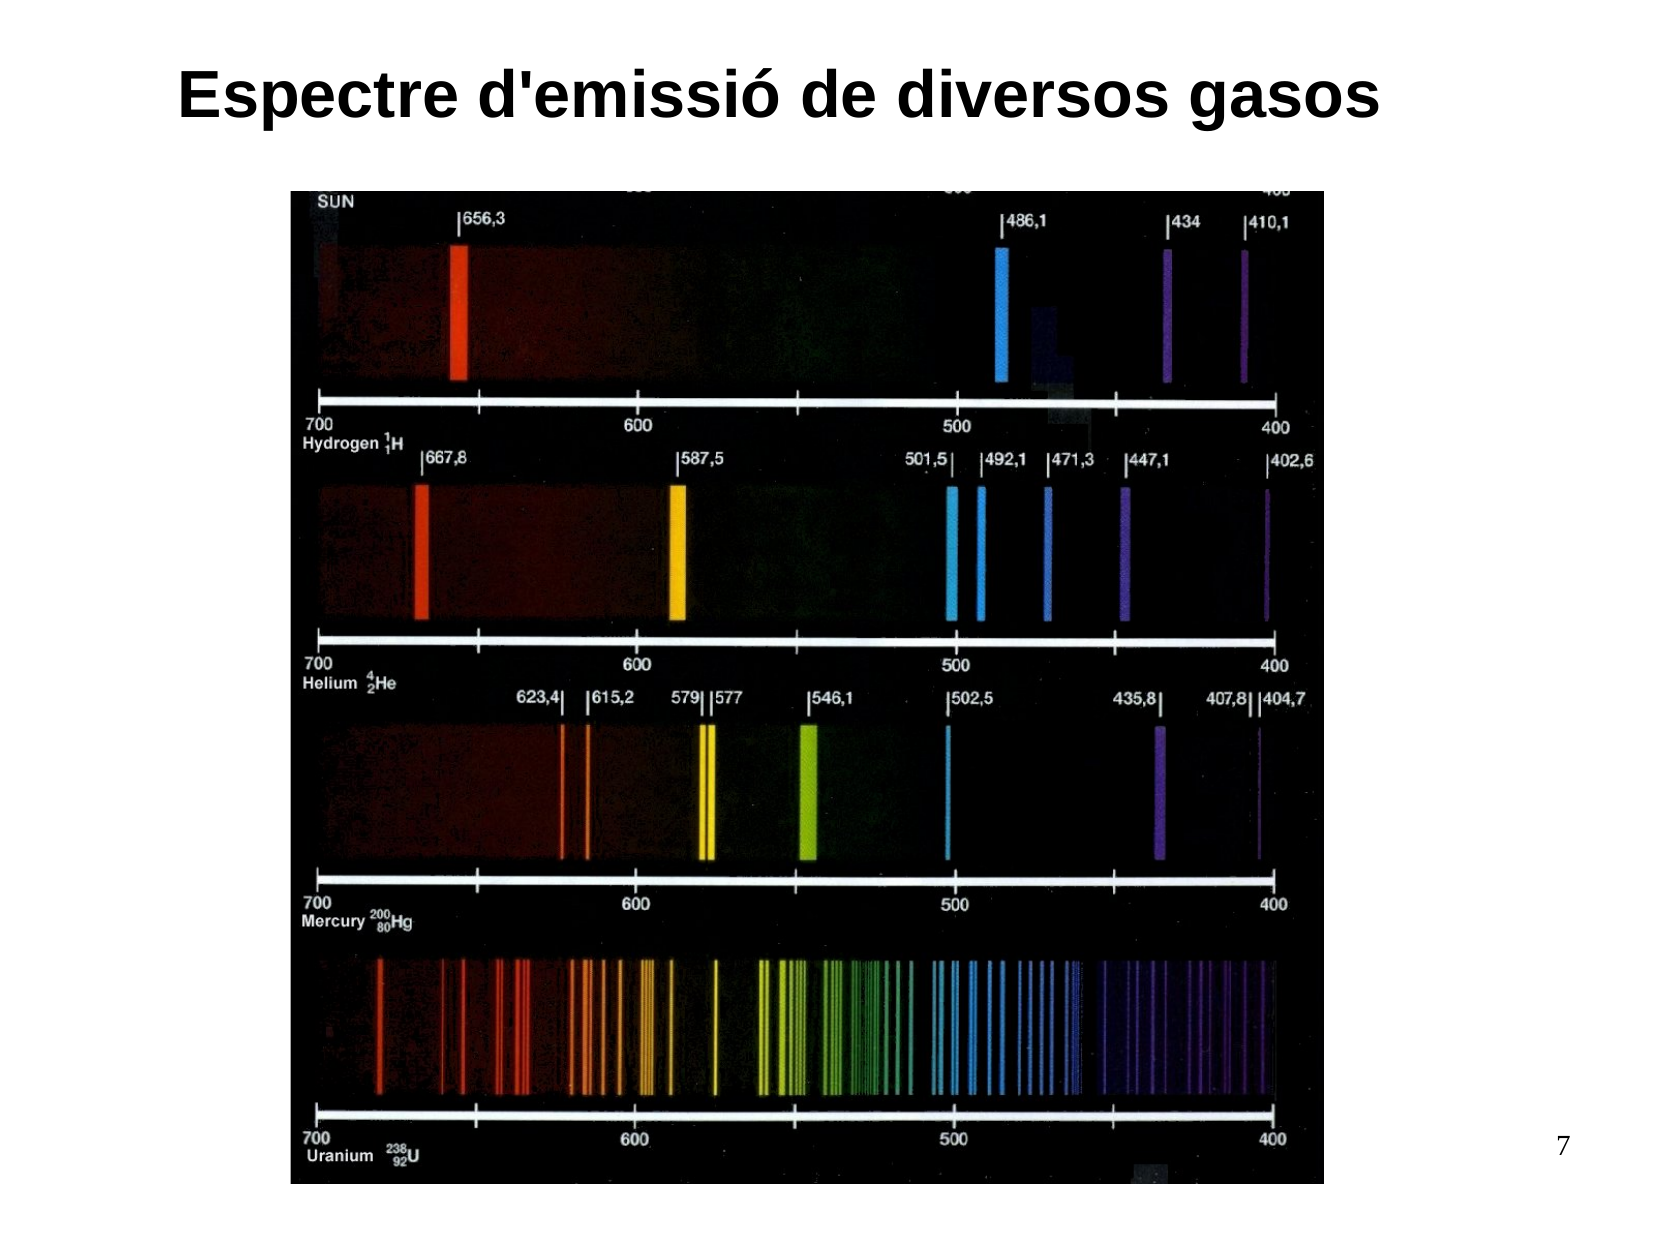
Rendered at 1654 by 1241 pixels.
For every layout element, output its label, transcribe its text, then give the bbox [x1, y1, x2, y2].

text_box Espectre d'emissió de diversos gasos [162, 49, 1453, 140]
picture [290, 191, 1324, 1184]
